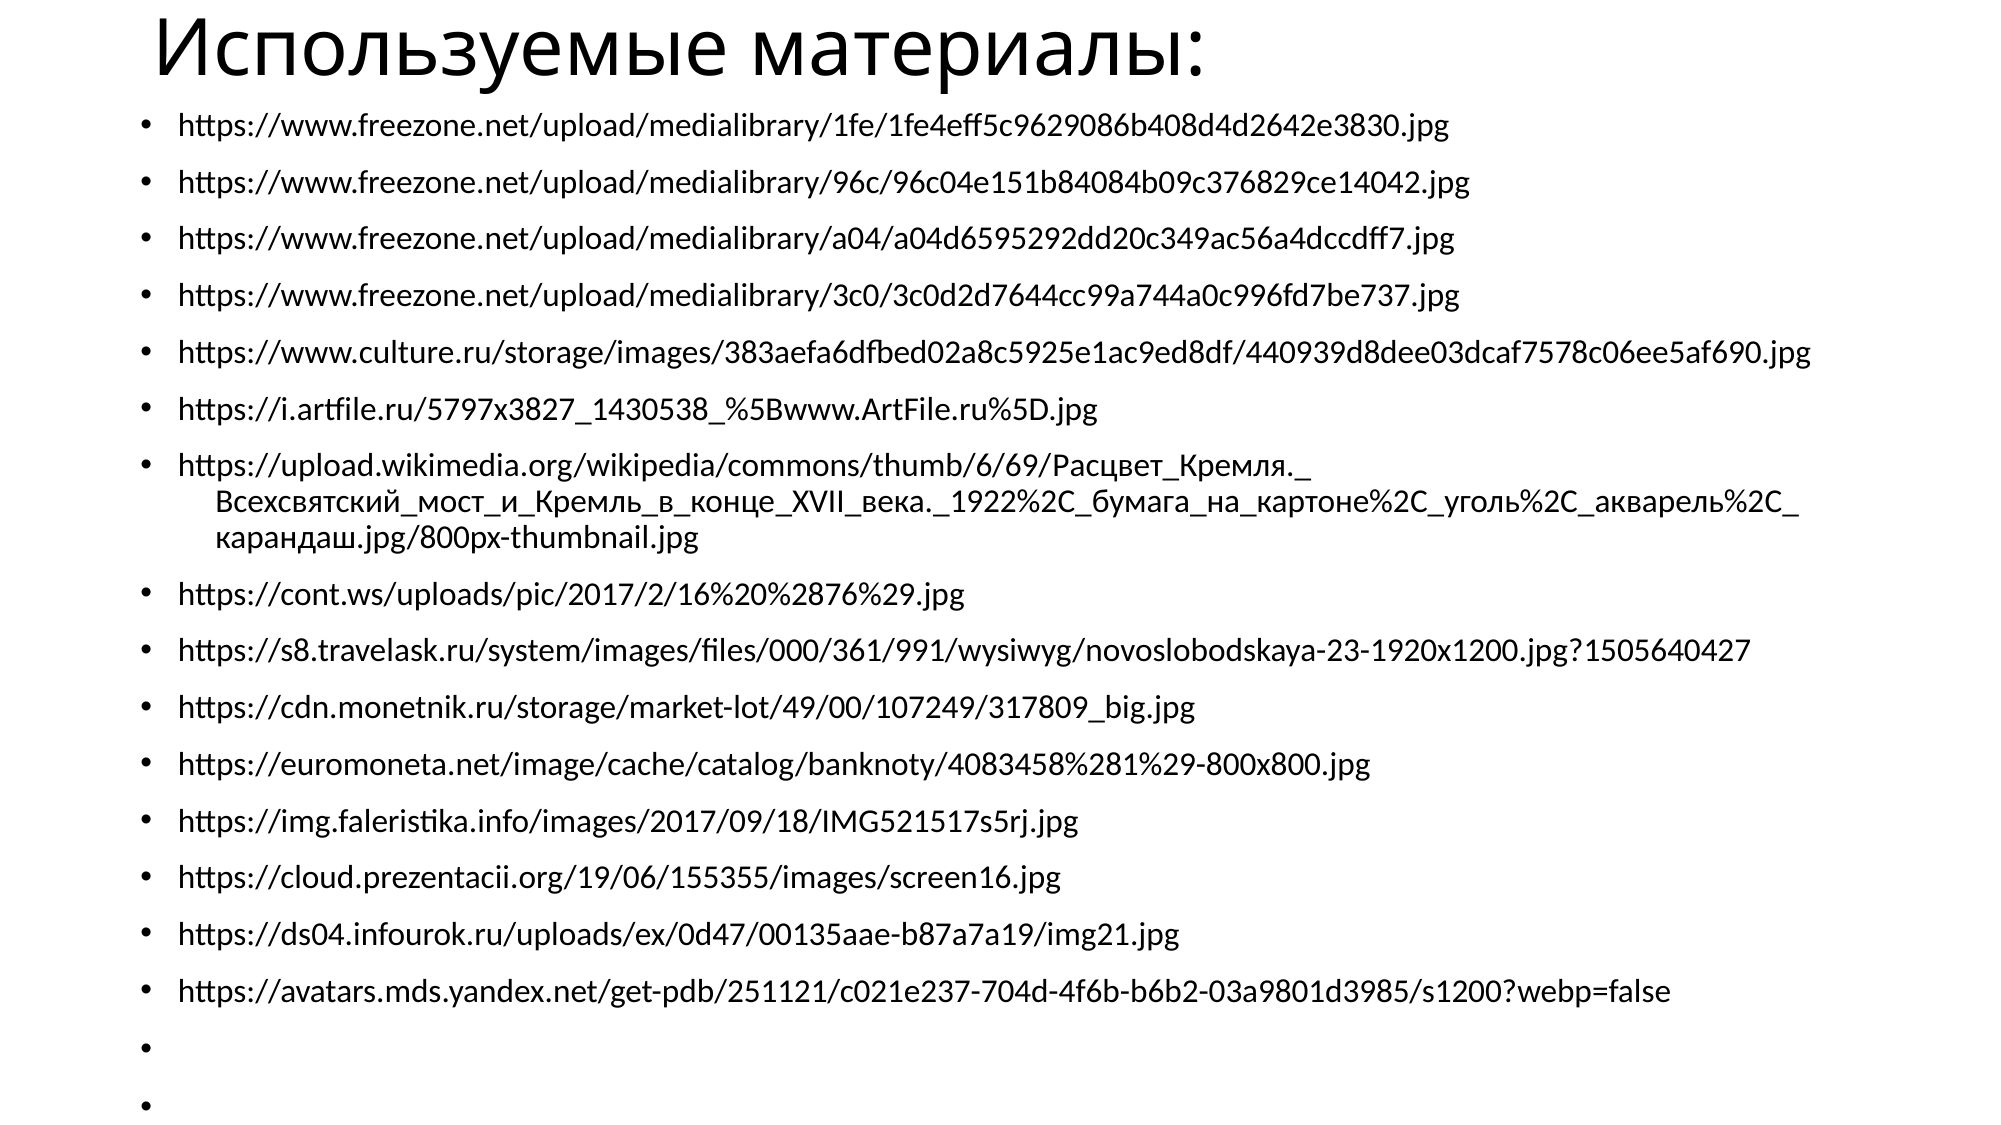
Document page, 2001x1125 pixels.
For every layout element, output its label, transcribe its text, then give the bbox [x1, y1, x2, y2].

list https://www.freezone.net/upload/medialibrary/1fe/1fe4eff5c9629086b408d4d2642e3830.jpg https://www.freezone.net/upload/medialibrary/96c/96c04e151b84084b09c376829ce14042.jpg https://www.freezone.net/upload/medialibrary/a04/a04d6595292dd20c349ac56a4dccdff7.jpg https://www.freezone.net/upload/medialibrary/3c0/3c0d2d7644cc99a744a0c996fd7be737.jpg https://www.culture.ru/storage/images/383aefa6dfbed02a8c5925e1ac9ed8df/440939d8dee03dcaf7578c06ee5af690.jpg https://i.artfile.ru/5797x3827_1430538_%5Bwww.ArtFile.ru%5D.jpg https://upload.wikimedia.org/wikipedia/commons/thumb/6/69/Расцвет_Кремля._Всехсвятский_мост_и_Кремль_в_конце_XVII_века._1922%2C_бумага_на_картоне%2C_уголь%2C_акварель%2C_карандаш.jpg/800px-thumbnail.jpg https://cont.ws/uploads/pic/2017/2/16%20%2876%29.jpg https://s8.travelask.ru/system/images/files/000/361/991/wysiwyg/novoslobodskaya-23-1920x1200.jpg?1505640427 https://cdn.monetnik.ru/storage/market-lot/49/00/107249/317809_big.jpg https://euromoneta.net/image/cache/catalog/banknoty/4083458%281%29-800x800.jpg https://img.faleristika.info/images/2017/09/18/IMG521517s5rj.jpg https://cloud.prezentacii.org/19/06/155355/images/screen16.jpg https://ds04.infourok.ru/uploads/ex/0d47/00135aae-b87a7a19/img21.jpg https://avatars.mds.yandex.net/get-pdb/251121/c021e237-704d-4f6b-b6b2-03a9801d3985/s1200?webp=false [125, 100, 1851, 1061]
title Используемые материалы: [137, 0, 1863, 101]
